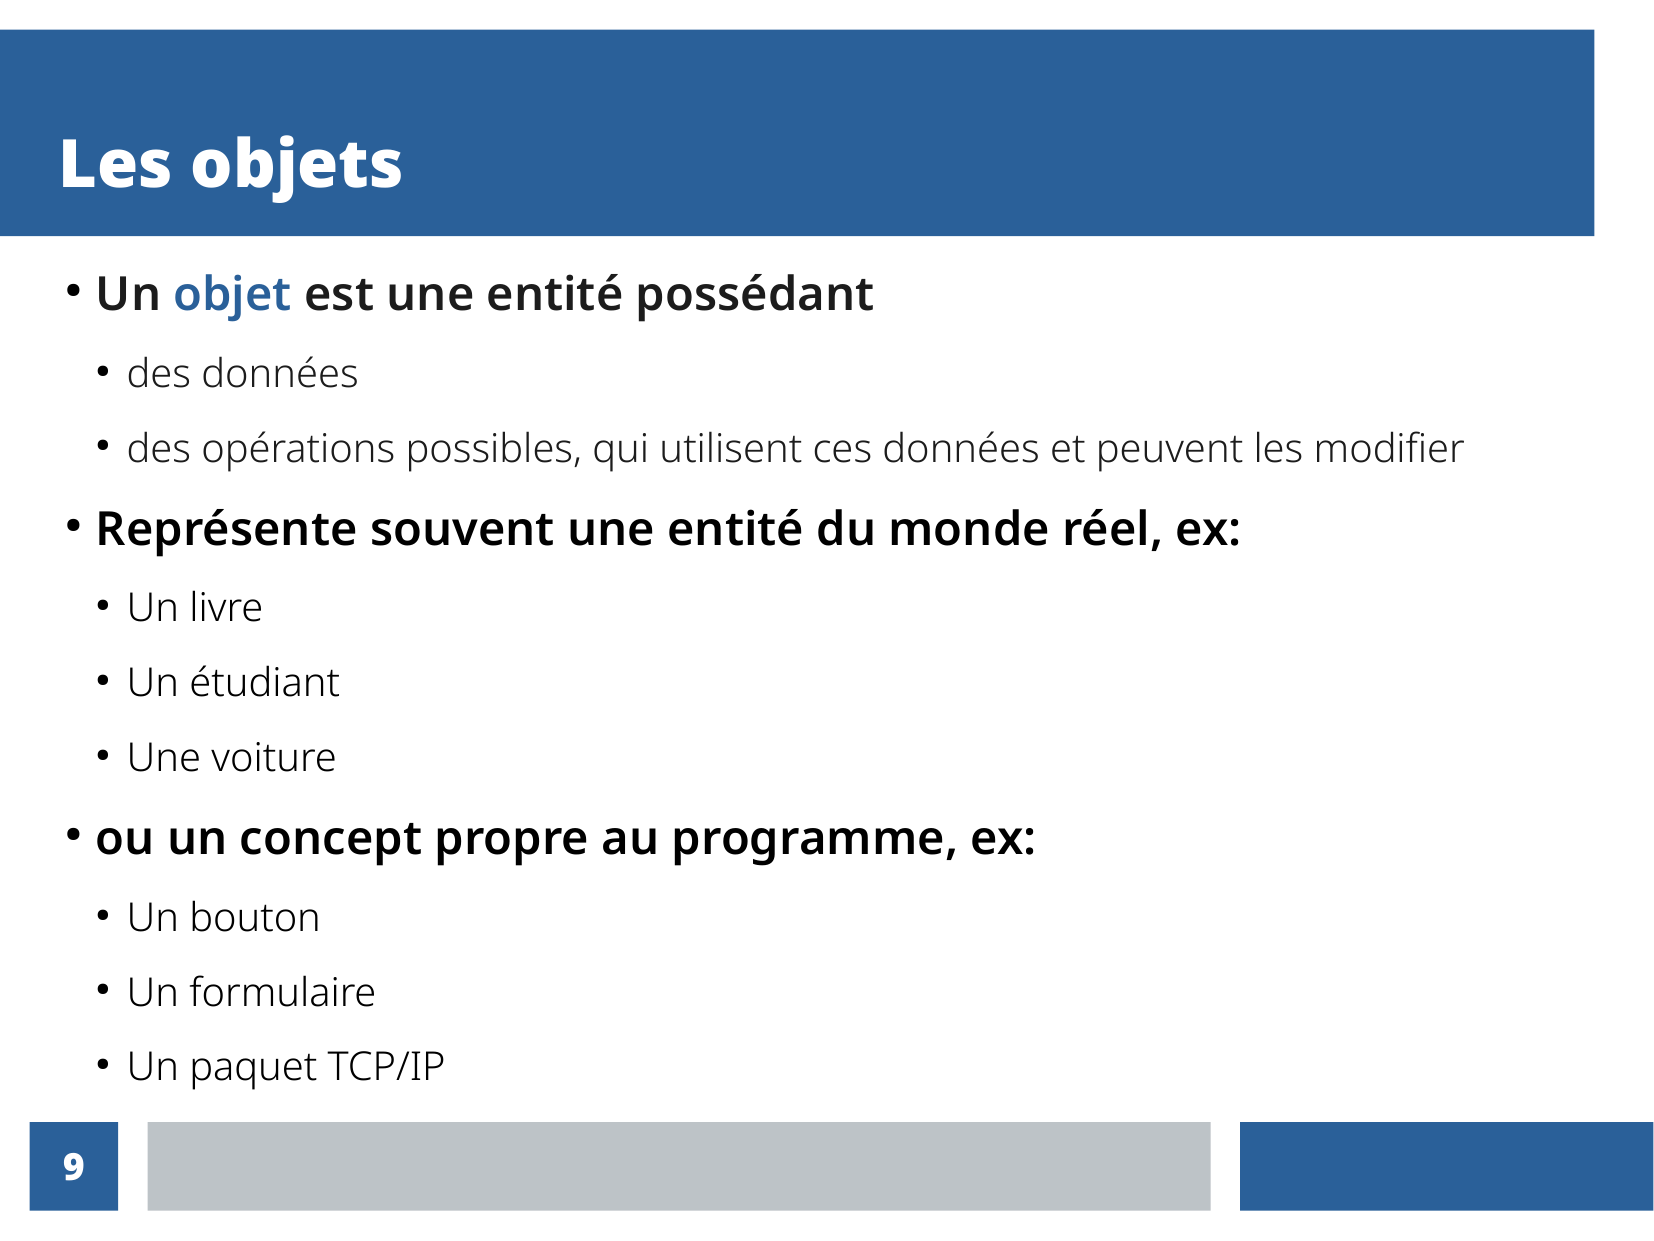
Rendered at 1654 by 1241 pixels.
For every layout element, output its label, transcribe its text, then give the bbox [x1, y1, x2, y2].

list Un objet est une entité possédant des données des opérations possibles, qui utilisent ces données et peuvent les modifier Représente souvent une entité du monde réel, ex: Un livre Un étudiant Une voiture ou un concept propre au programme, ex: Un bouton Un formulaire Un paquet TCP/IP [64, 259, 1571, 1099]
title Les objets [59, 59, 1595, 207]
